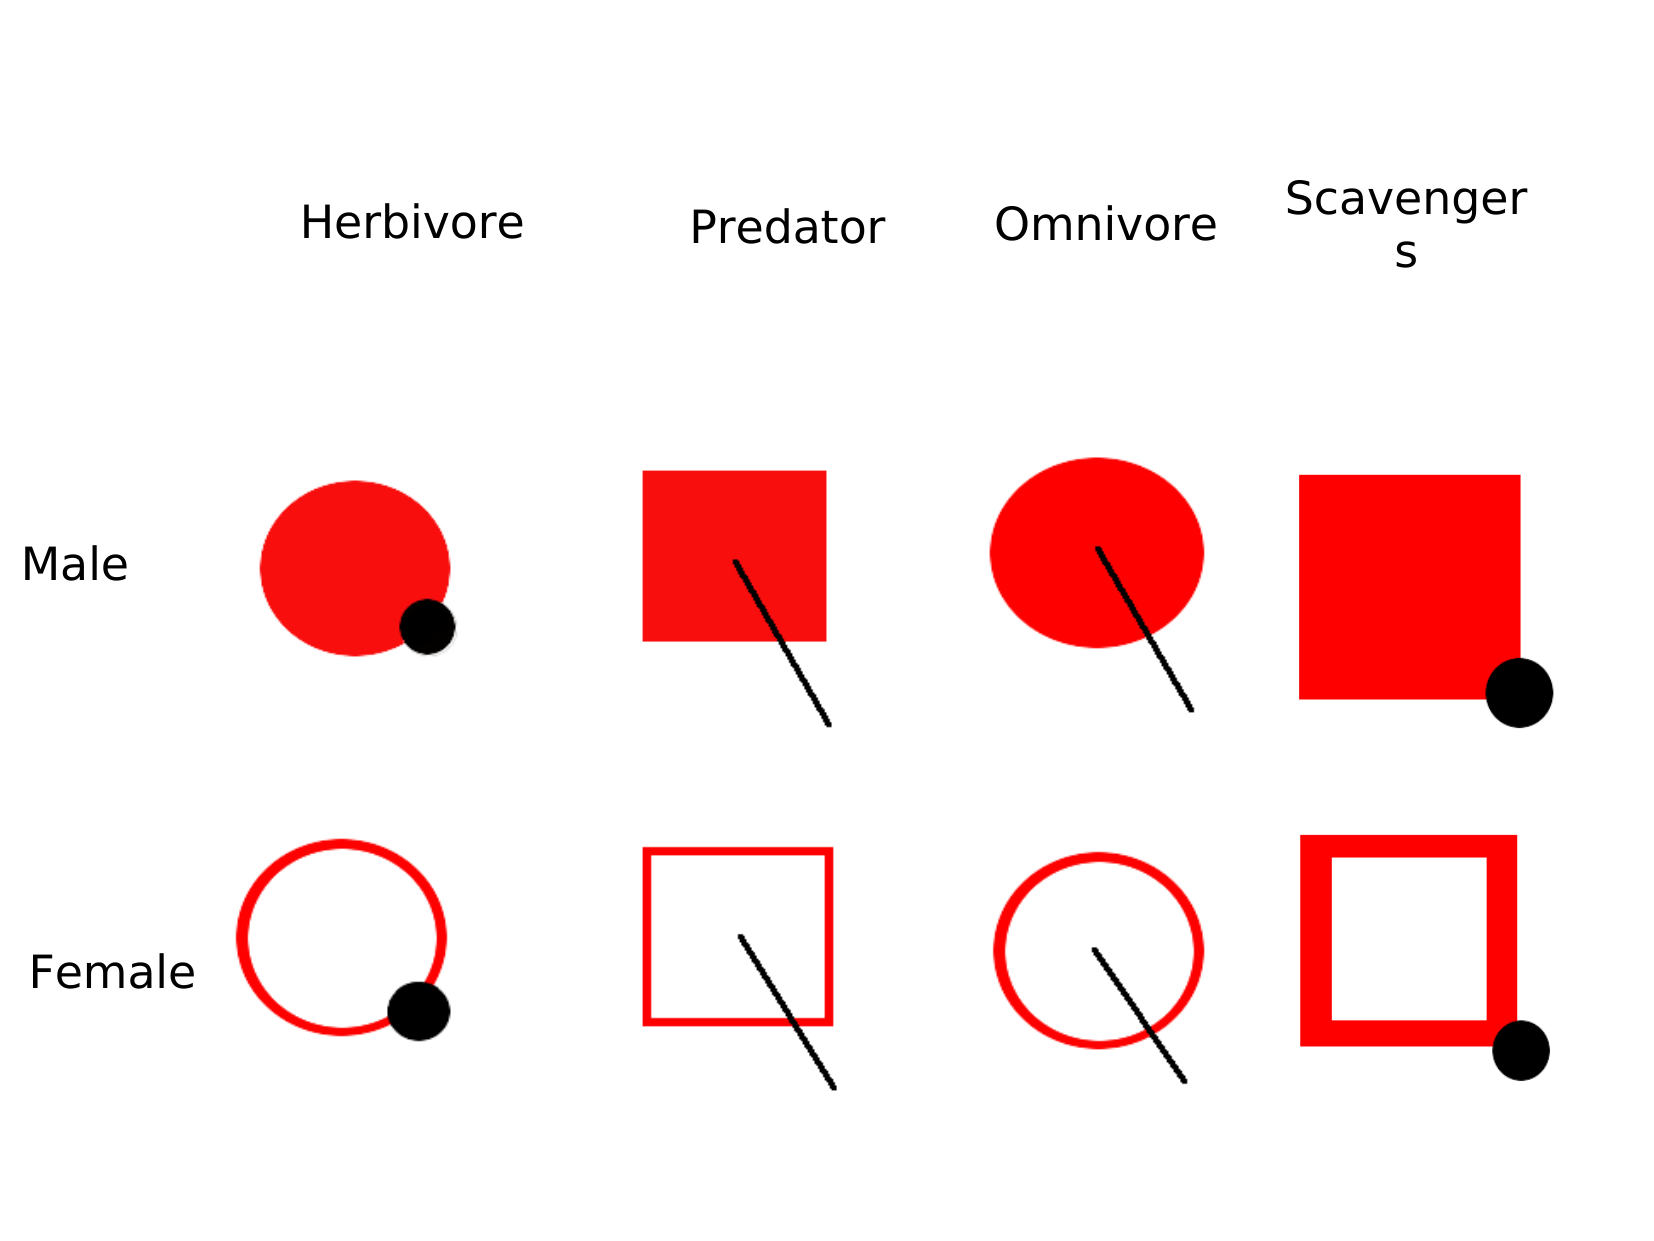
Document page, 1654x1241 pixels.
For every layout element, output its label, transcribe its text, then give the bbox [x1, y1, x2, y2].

title Predator [600, 150, 976, 305]
title Herbivore [225, 145, 601, 301]
title Male [0, 487, 263, 643]
title Female [0, 895, 301, 1051]
picture [187, 374, 1576, 1163]
text_box Scavengers [1275, 150, 1538, 301]
text_box Omnivore [975, 150, 1238, 301]
